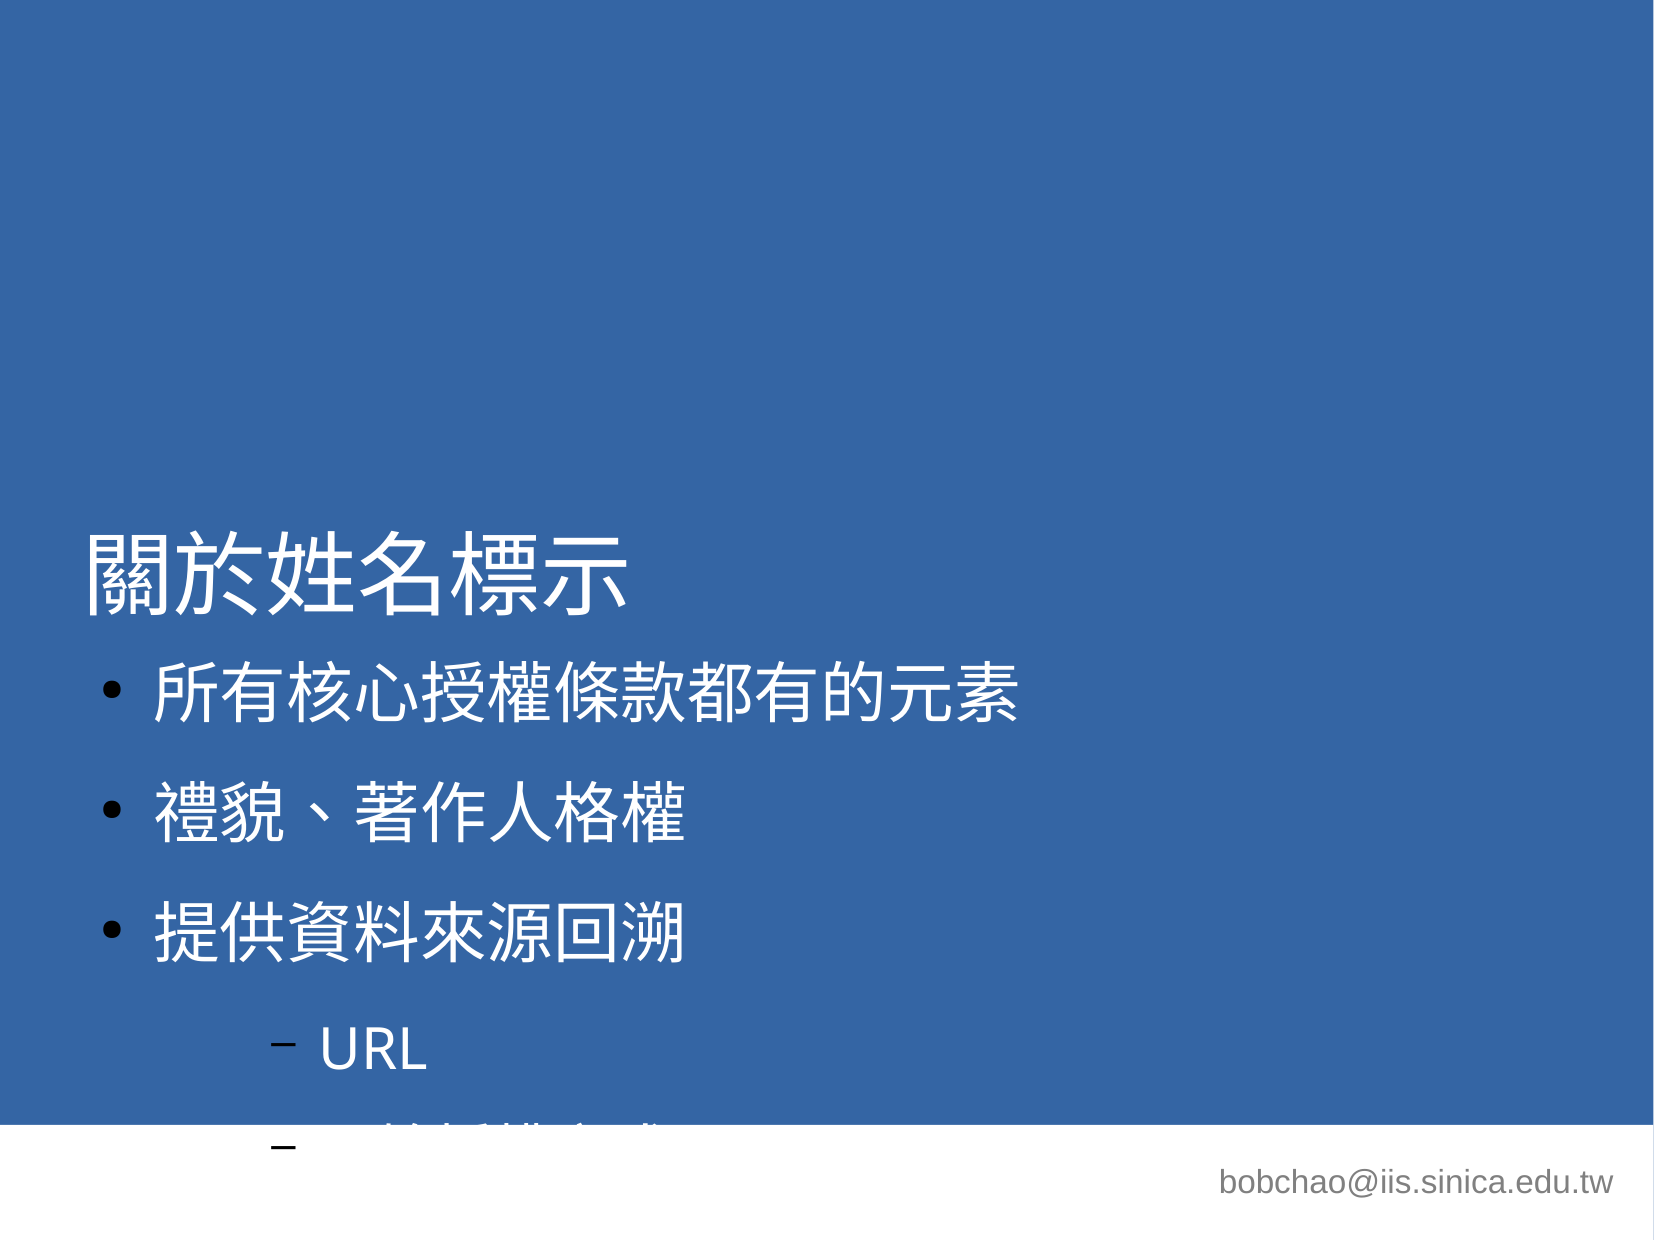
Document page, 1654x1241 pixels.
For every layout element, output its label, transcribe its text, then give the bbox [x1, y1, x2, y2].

title 關於姓名標示 [82, 469, 1571, 646]
list 所有核心授權條款都有的元素 禮貌、著作人格權 提供資料來源回溯 URL 原始授權方式 [82, 646, 1571, 1088]
